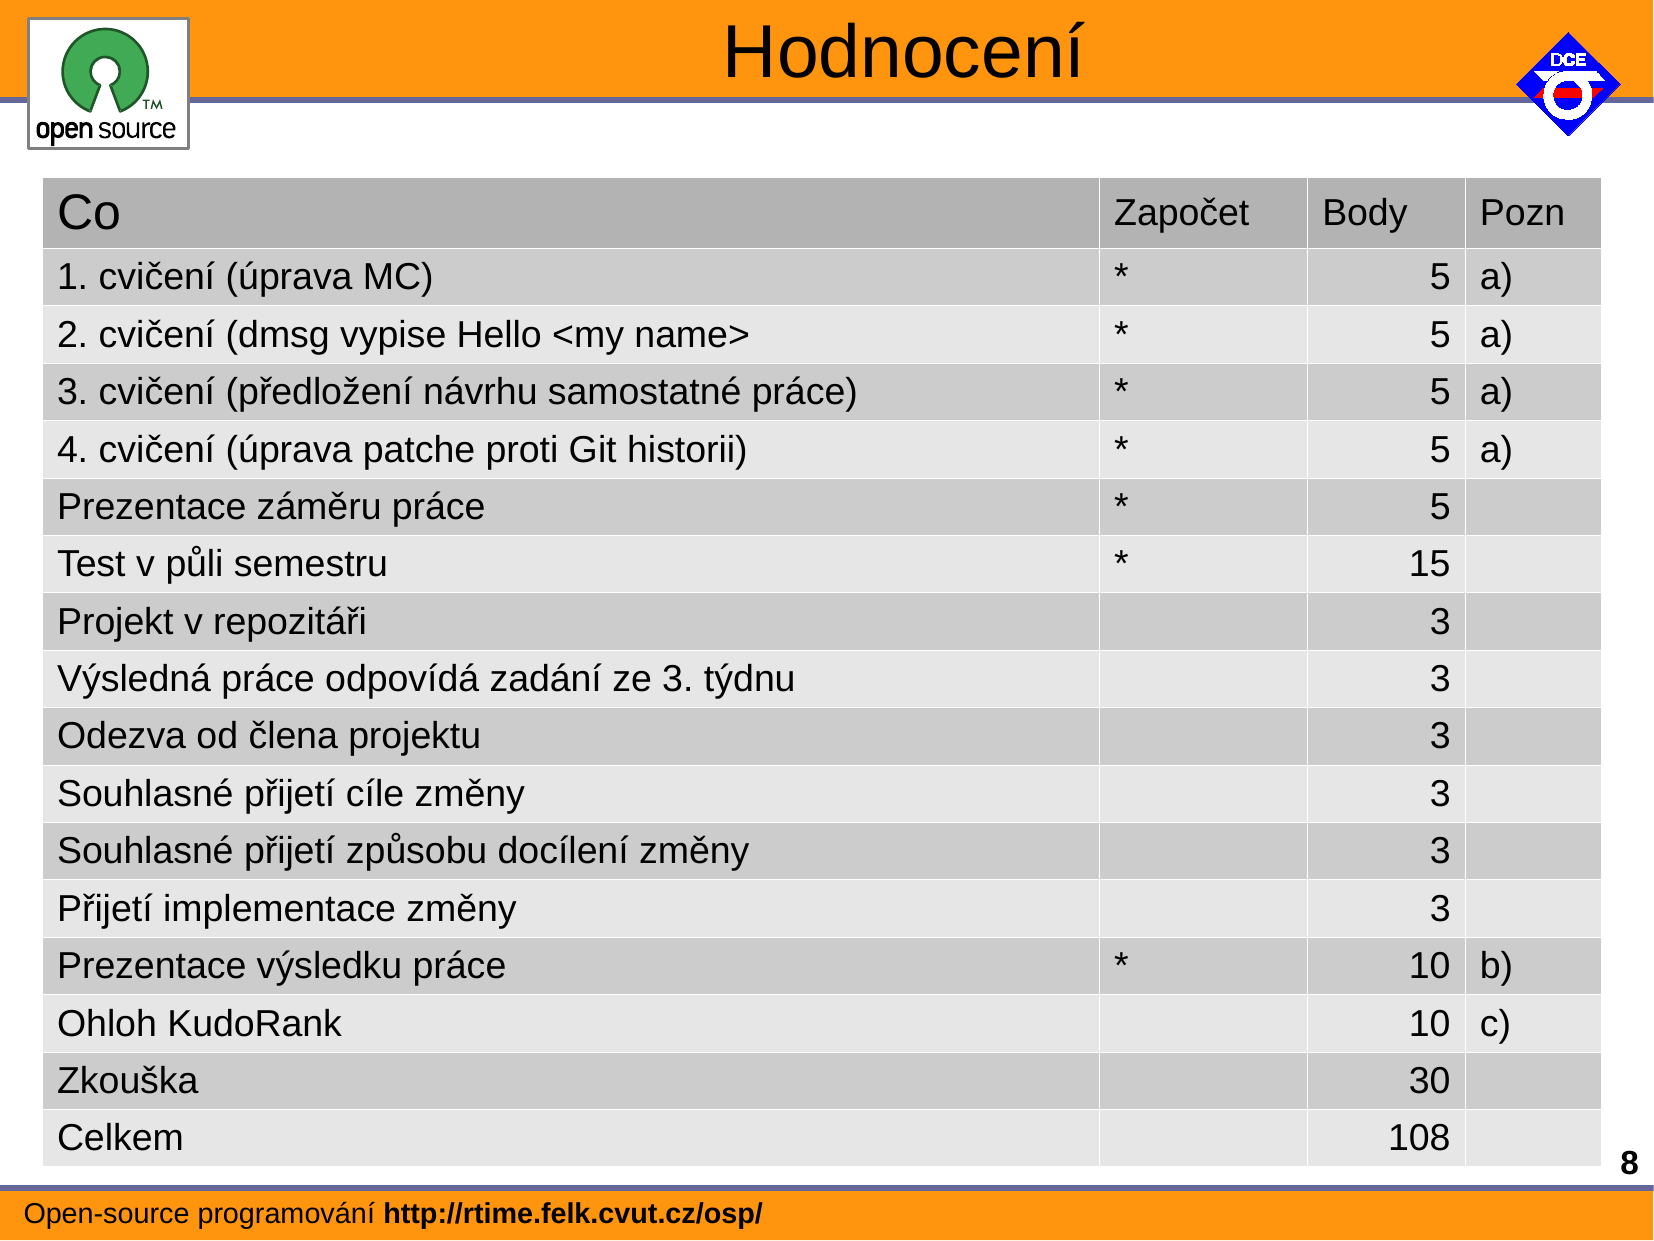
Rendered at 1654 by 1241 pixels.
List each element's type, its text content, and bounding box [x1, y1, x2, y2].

table_cell * [1100, 364, 1307, 420]
table_cell 2. cvičení (dmsg vypise Hello <my name> [43, 306, 1099, 363]
table_cell [1466, 479, 1601, 535]
table_header Co [43, 178, 1099, 248]
table_cell 3 [1308, 880, 1465, 937]
table_cell [1466, 651, 1601, 707]
table_cell 3 [1308, 708, 1465, 765]
table_cell [1466, 823, 1601, 879]
table_cell Odezva od člena projektu [43, 708, 1099, 765]
table_cell 108 [1308, 1110, 1465, 1166]
table_cell Celkem [43, 1110, 1099, 1166]
table_cell [1100, 1110, 1307, 1166]
table_cell 10 [1308, 995, 1465, 1052]
table_cell [1100, 1053, 1307, 1109]
table_cell [1466, 766, 1601, 822]
table_cell 4. cvičení (úprava patche proti Git historii) [43, 421, 1099, 478]
table_cell [1466, 708, 1601, 765]
table_cell 5 [1308, 306, 1465, 363]
table_cell [1100, 823, 1307, 879]
table_cell 10 [1308, 938, 1465, 994]
table_cell Souhlasné přijetí způsobu docílení změny [43, 823, 1099, 879]
table_cell Výsledná práce odpovídá zadání ze 3. týdnu [43, 651, 1099, 707]
table_cell 3. cvičení (předložení návrhu samostatné práce) [43, 364, 1099, 420]
table_cell 5 [1308, 364, 1465, 420]
table_cell [1100, 593, 1307, 650]
table_cell a) [1466, 306, 1601, 363]
table_cell 5 [1308, 249, 1465, 305]
table_cell Projekt v repozitáři [43, 593, 1099, 650]
table_cell Prezentace výsledku práce [43, 938, 1099, 994]
table_cell a) [1466, 249, 1601, 305]
table_cell * [1100, 536, 1307, 592]
table_cell 3 [1308, 823, 1465, 879]
table_cell 15 [1308, 536, 1465, 592]
table_cell * [1100, 421, 1307, 478]
table_cell Ohloh KudoRank [43, 995, 1099, 1052]
table_cell 3 [1308, 651, 1465, 707]
table_cell [1466, 1053, 1601, 1109]
table_cell [1100, 880, 1307, 937]
table_cell [1466, 536, 1601, 592]
table_cell a) [1466, 421, 1601, 478]
table_cell * [1100, 249, 1307, 305]
table_cell 5 [1308, 421, 1465, 478]
table_cell [1466, 880, 1601, 937]
table_cell c) [1466, 995, 1601, 1052]
table_cell 5 [1308, 479, 1465, 535]
table_cell 30 [1308, 1053, 1465, 1109]
table_cell a) [1466, 364, 1601, 420]
table_cell Souhlasné přijetí cíle změny [43, 766, 1099, 822]
table_cell 3 [1308, 766, 1465, 822]
table_cell * [1100, 479, 1307, 535]
table_cell [1100, 995, 1307, 1052]
table_cell Prezentace záměru práce [43, 479, 1099, 535]
table_cell [1100, 766, 1307, 822]
table_cell 3 [1308, 593, 1465, 650]
table_cell * [1100, 306, 1307, 363]
table_cell [1100, 708, 1307, 765]
table_header Body [1308, 178, 1465, 248]
table_cell [1466, 593, 1601, 650]
table_cell Test v půli semestru [43, 536, 1099, 592]
title Hodnocení [178, 4, 1631, 98]
table_cell 1. cvičení (úprava MC) [43, 249, 1099, 305]
table_header Pozn [1466, 178, 1601, 248]
table_header Započet [1100, 178, 1307, 248]
table_cell b) [1466, 938, 1601, 994]
table_cell Přijetí implementace změny [43, 880, 1099, 937]
table_cell [1100, 651, 1307, 707]
table_cell [1466, 1110, 1601, 1166]
table_cell Zkouška [43, 1053, 1099, 1109]
table_cell * [1100, 938, 1307, 994]
